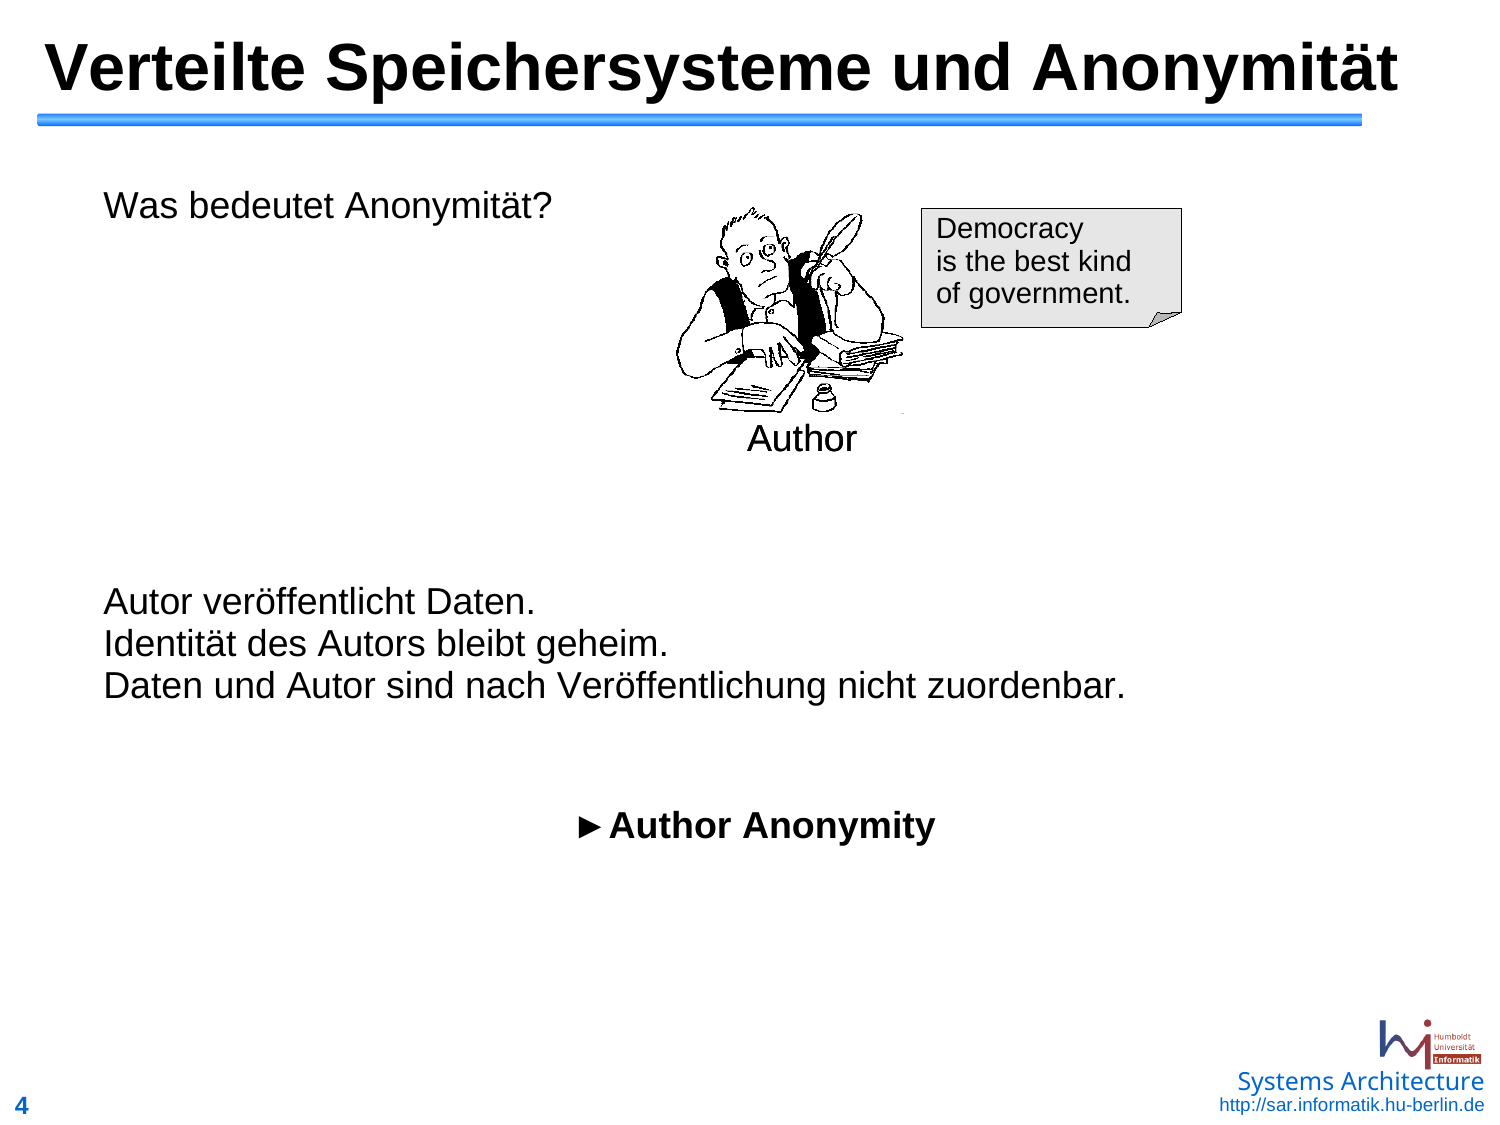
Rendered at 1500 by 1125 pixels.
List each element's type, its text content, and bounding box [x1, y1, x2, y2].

text_box Author [732, 414, 880, 467]
picture [1376, 1016, 1483, 1071]
picture [674, 206, 904, 414]
text_box Democracy is the best kind of government. [921, 208, 1182, 328]
text_box Was bedeutet Anonymität? [88, 177, 568, 235]
title Verteilte Speichersysteme und Anonymität [29, 20, 1500, 114]
text_box ►Author Anonymity [556, 797, 949, 856]
text_box Autor veröffentlicht Daten. Identität des Autors bleibt geheim. Daten und Autor sind nach Veröffentlichung nicht zuordenbar. [88, 572, 1166, 714]
